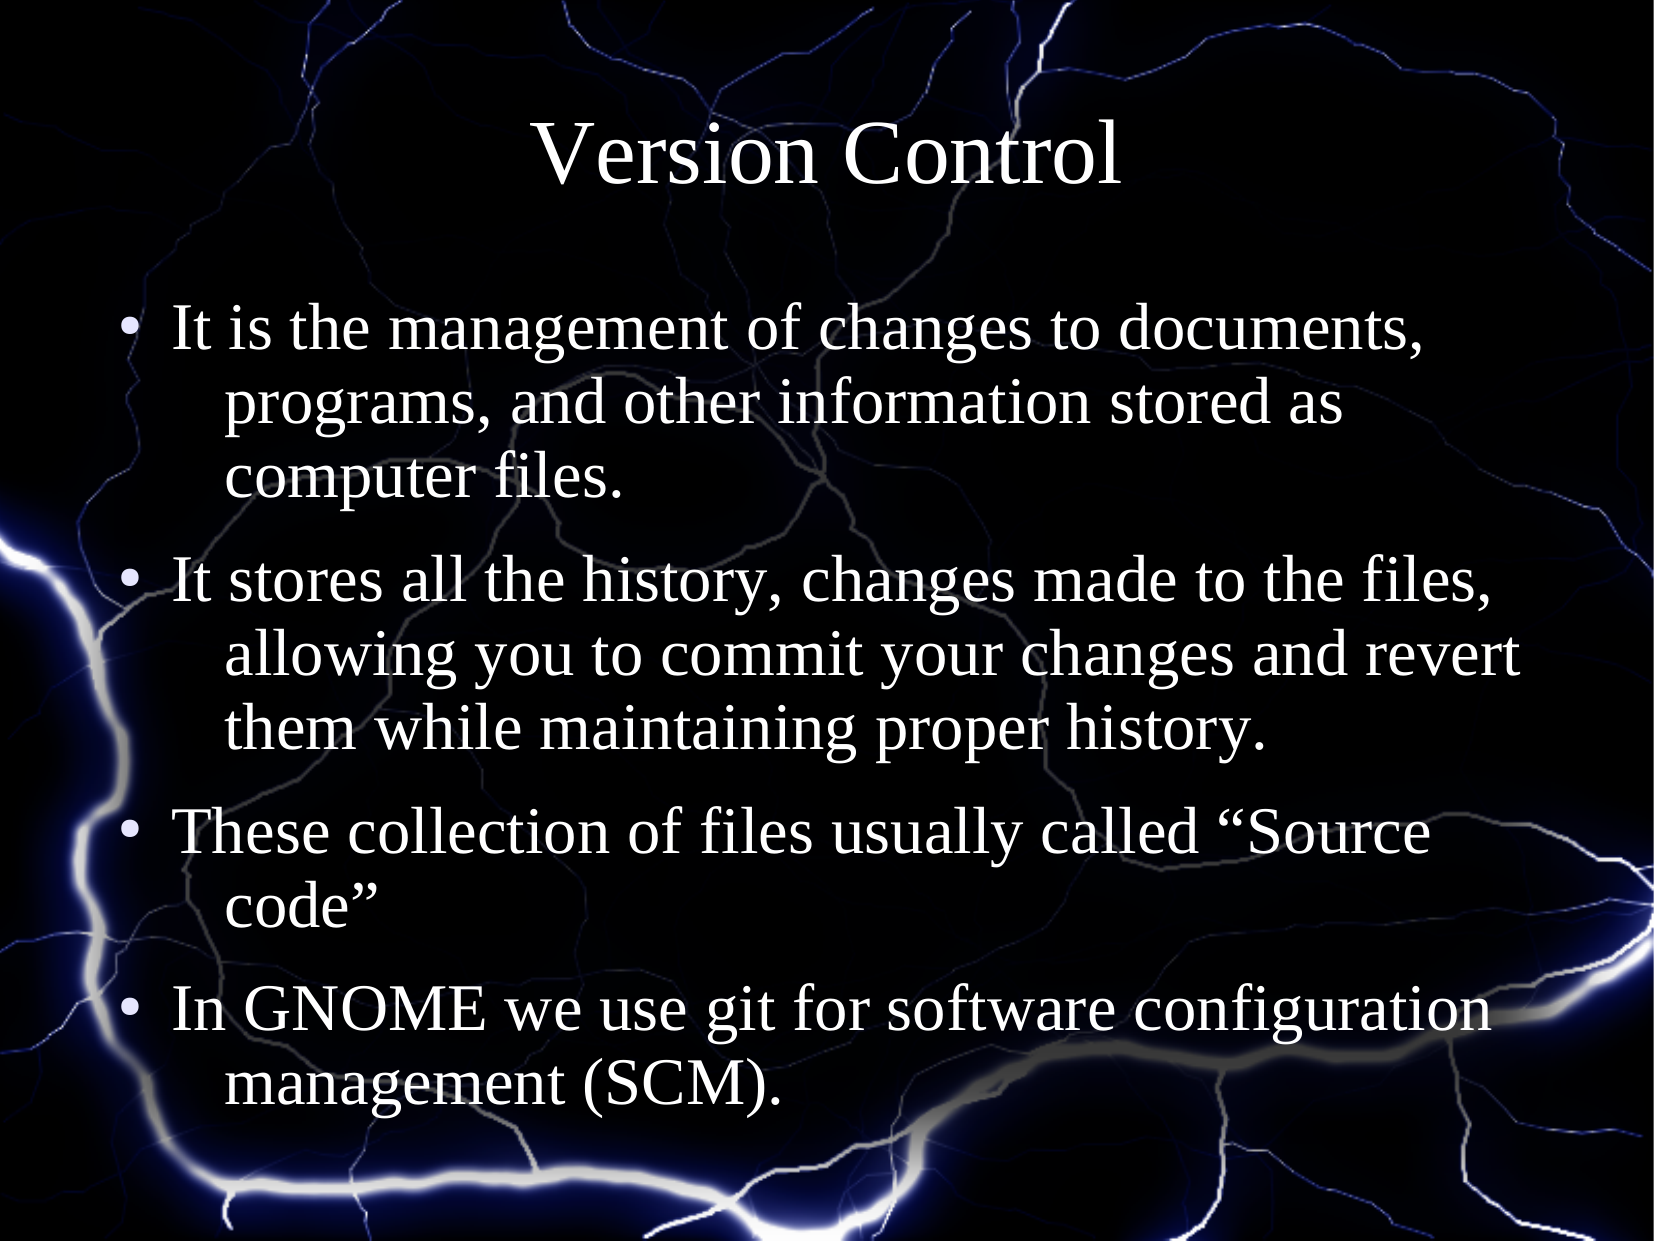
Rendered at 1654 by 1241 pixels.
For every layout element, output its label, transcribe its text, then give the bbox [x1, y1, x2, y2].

picture [0, 0, 1654, 1241]
title Version Control [82, 56, 1571, 250]
list It is the management of changes to documents, programs, and other information stored as computer files. It stores all the history, changes made to the files, allowing you to commit your changes and revert them while maintaining proper history. These collection of files usually called “Source code” In GNOME we use git for software configuration management (SCM). [82, 290, 1571, 1120]
